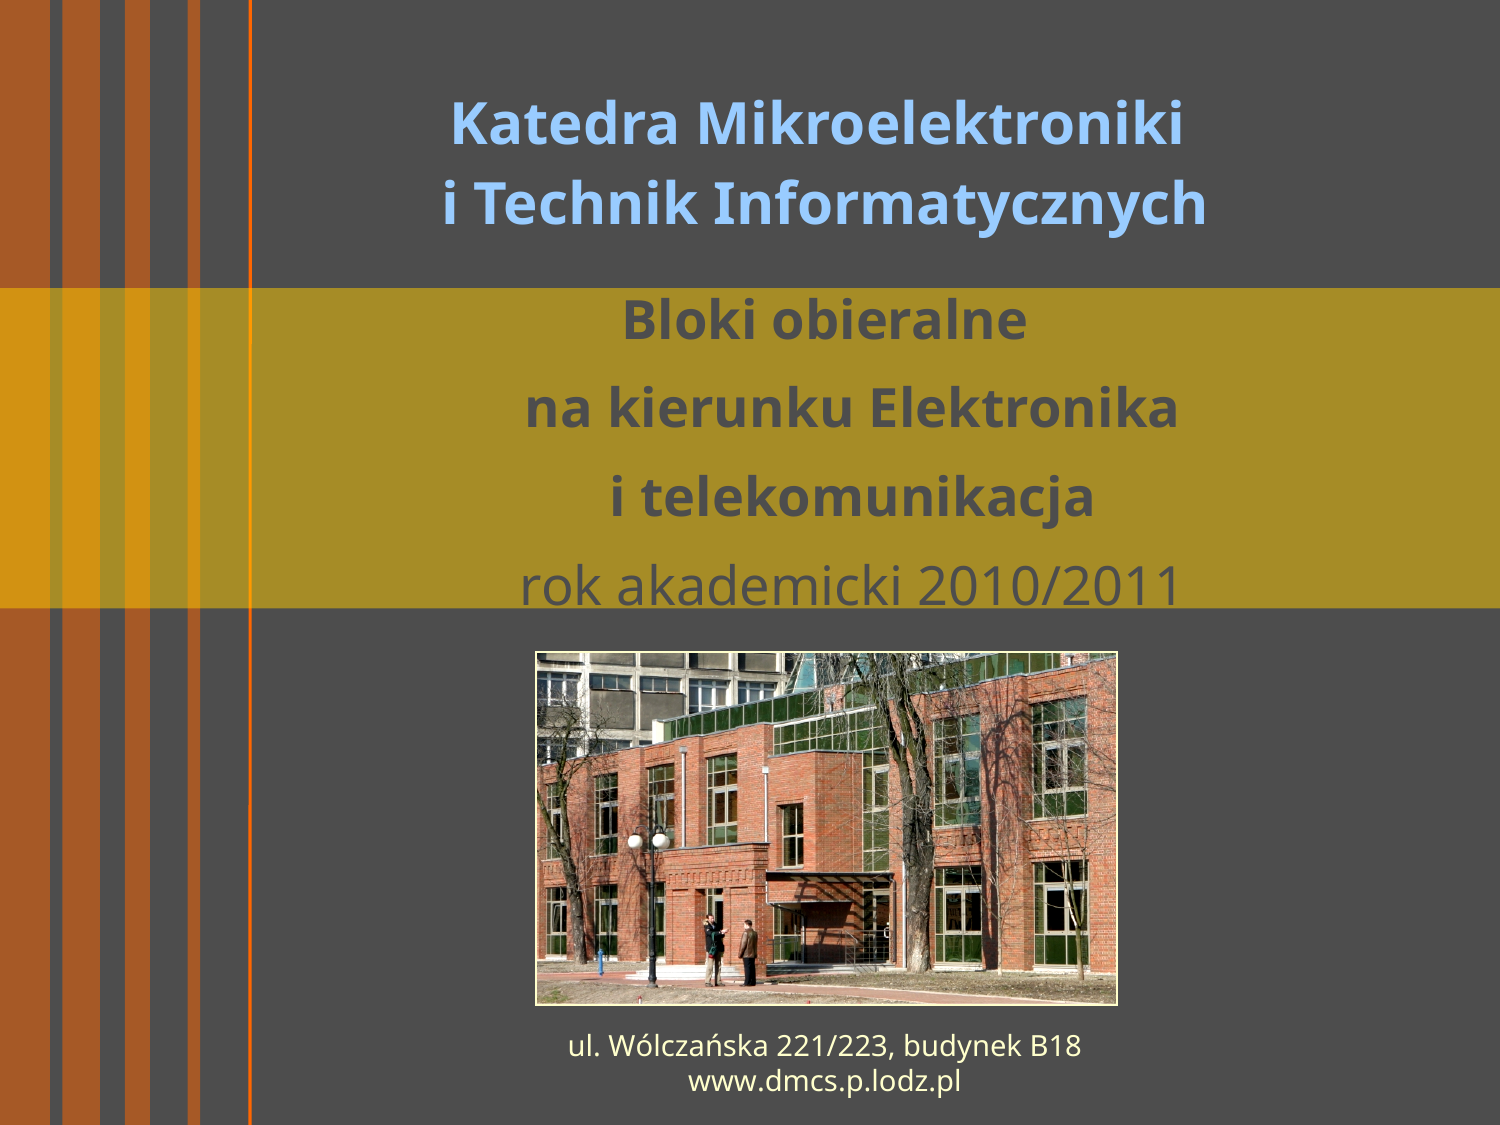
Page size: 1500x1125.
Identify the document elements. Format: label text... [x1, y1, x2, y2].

text_box [187, 276, 201, 280]
text_box [187, 0, 201, 74]
picture [537, 652, 1117, 1004]
text_box ul. Wólczańska 221/223, budynek B18 www.dmcs.p.lodz.pl [150, 999, 1500, 1125]
subtitle Bloki obieralne na kierunku Elektronika i telekomunikacja rok akademicki 2010/2011 [150, 280, 1500, 608]
text_box [0, 0, 1500, 1125]
title Katedra Mikroelektroniki i Technik Informatycznych [150, 74, 1500, 276]
